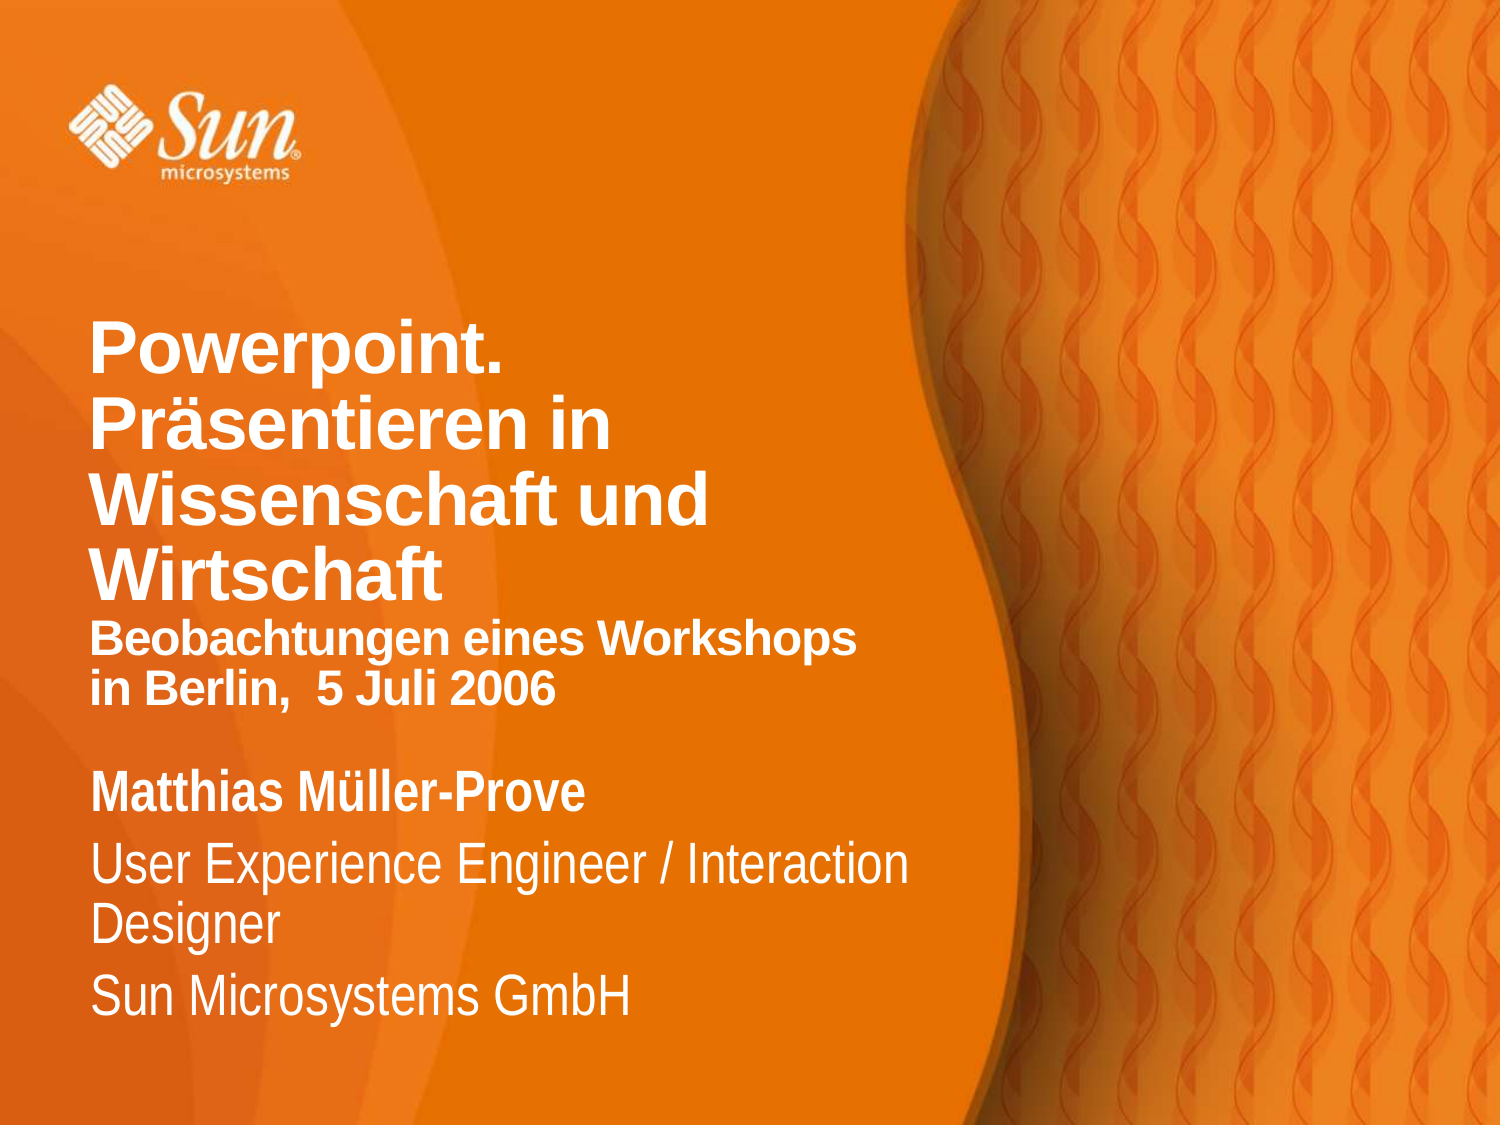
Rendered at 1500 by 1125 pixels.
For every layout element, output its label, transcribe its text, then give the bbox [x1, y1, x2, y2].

list Matthias Müller-Prove User Experience Engineer / Interaction Designer Sun Microsystems GmbH [90, 766, 1080, 1039]
title Powerpoint. Präsentieren in Wissenschaft und Wirtschaft Beobachtungen eines Workshops in Berlin, 5 Juli 2006 [88, 303, 908, 716]
picture [0, 0, 1500, 1125]
